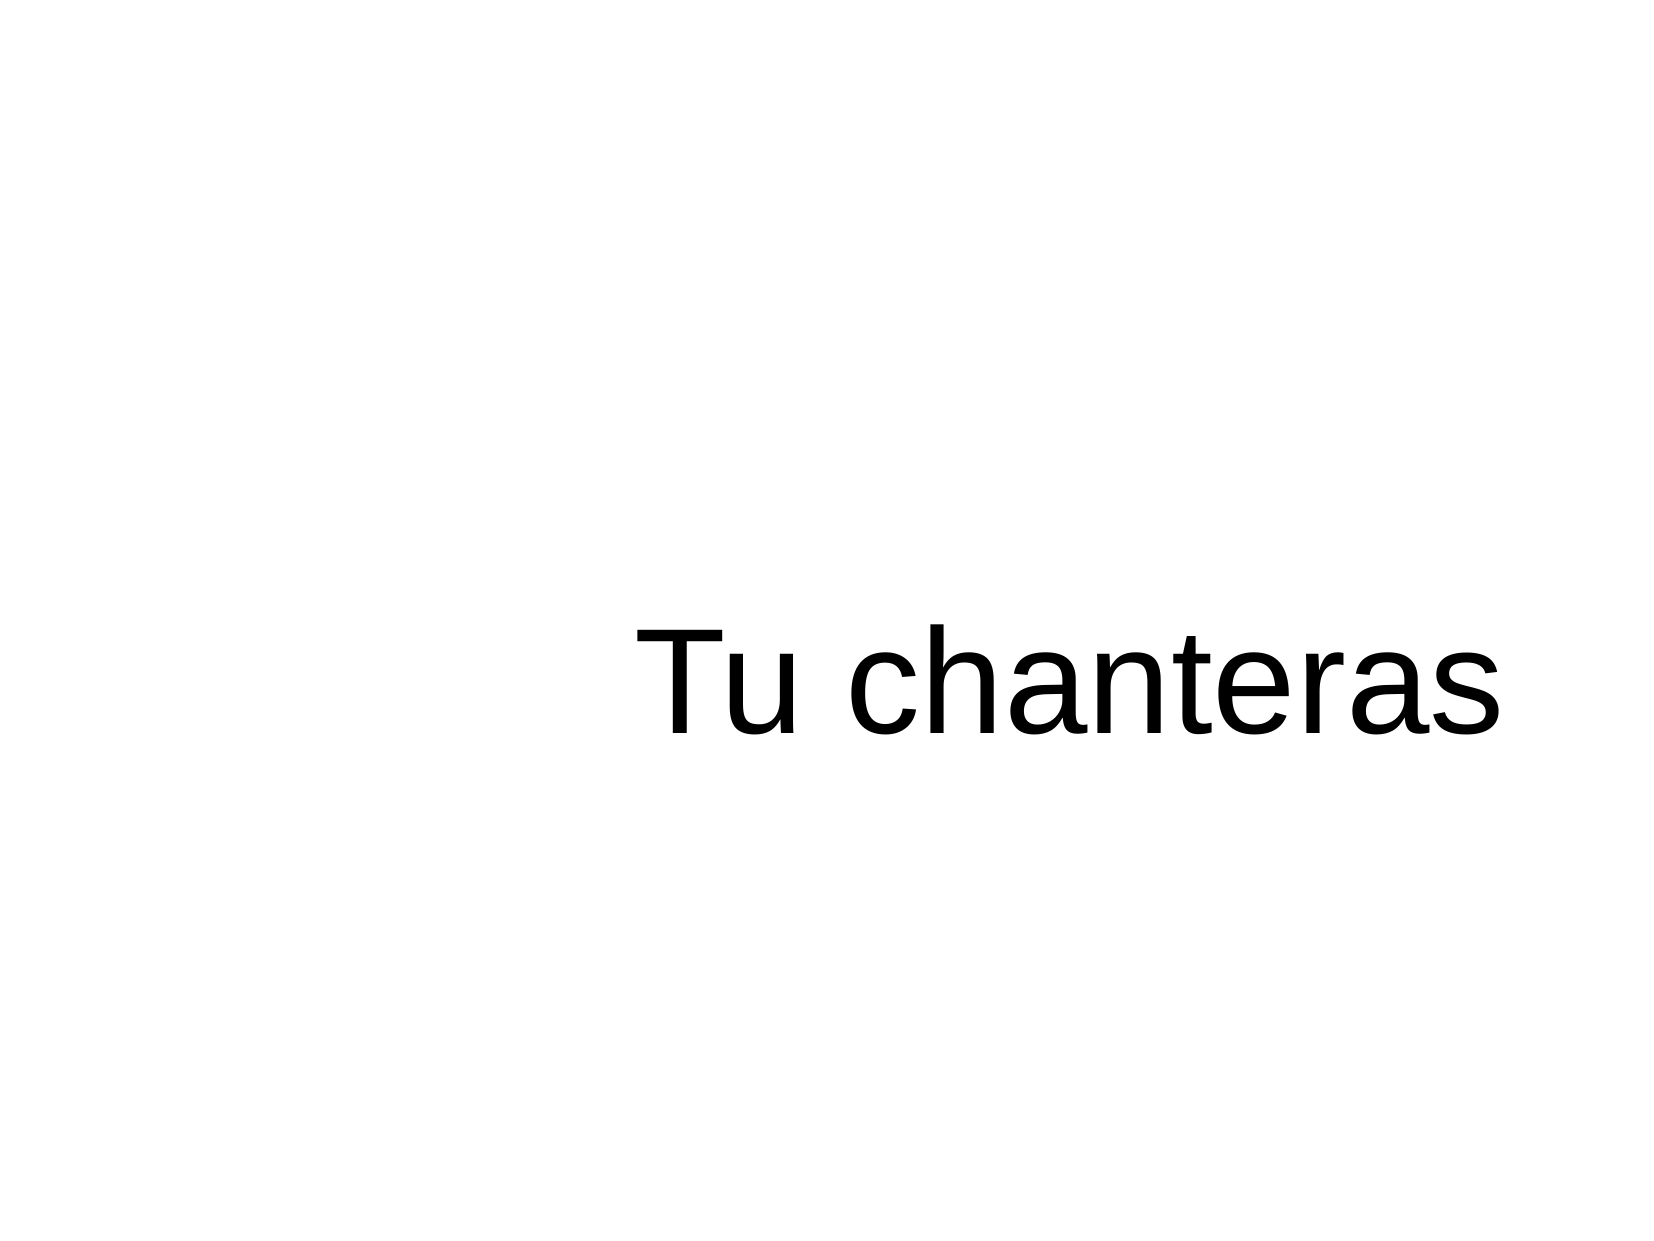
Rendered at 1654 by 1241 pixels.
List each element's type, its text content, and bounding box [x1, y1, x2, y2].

text_box Tu chanteras [620, 590, 1536, 773]
